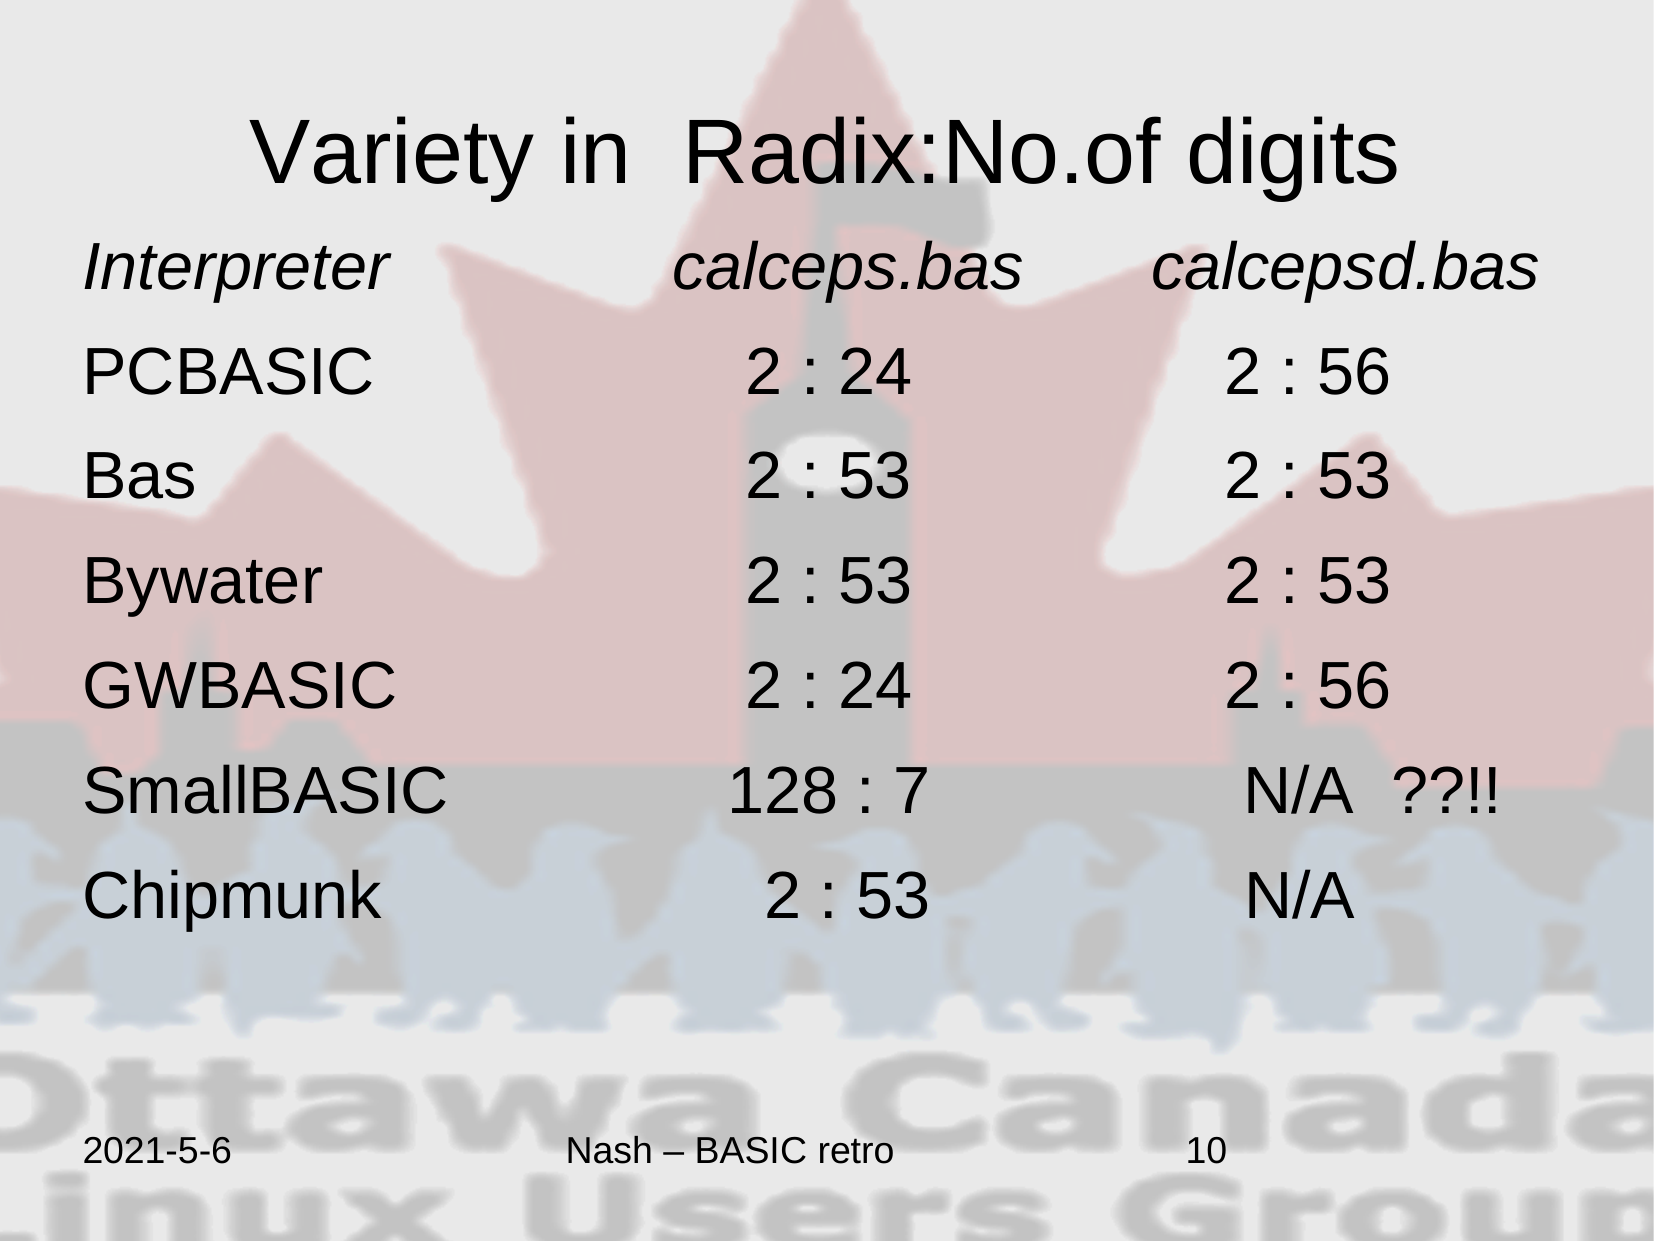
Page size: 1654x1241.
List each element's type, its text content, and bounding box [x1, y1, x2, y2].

list Interpreter calceps.bas calcepsd.bas PCBASIC 2 : 24 2 : 56 Bas 2 : 53 2 : 53 Bywater 2 : 53 2 : 53 GWBASIC 2 : 24 2 : 56 SmallBASIC 128 : 7 N/A ??!! Chipmunk 2 : 53 N/A [82, 225, 1570, 944]
title Variety in Radix:No.of digits [82, 49, 1570, 225]
picture [0, 0, 1654, 1241]
